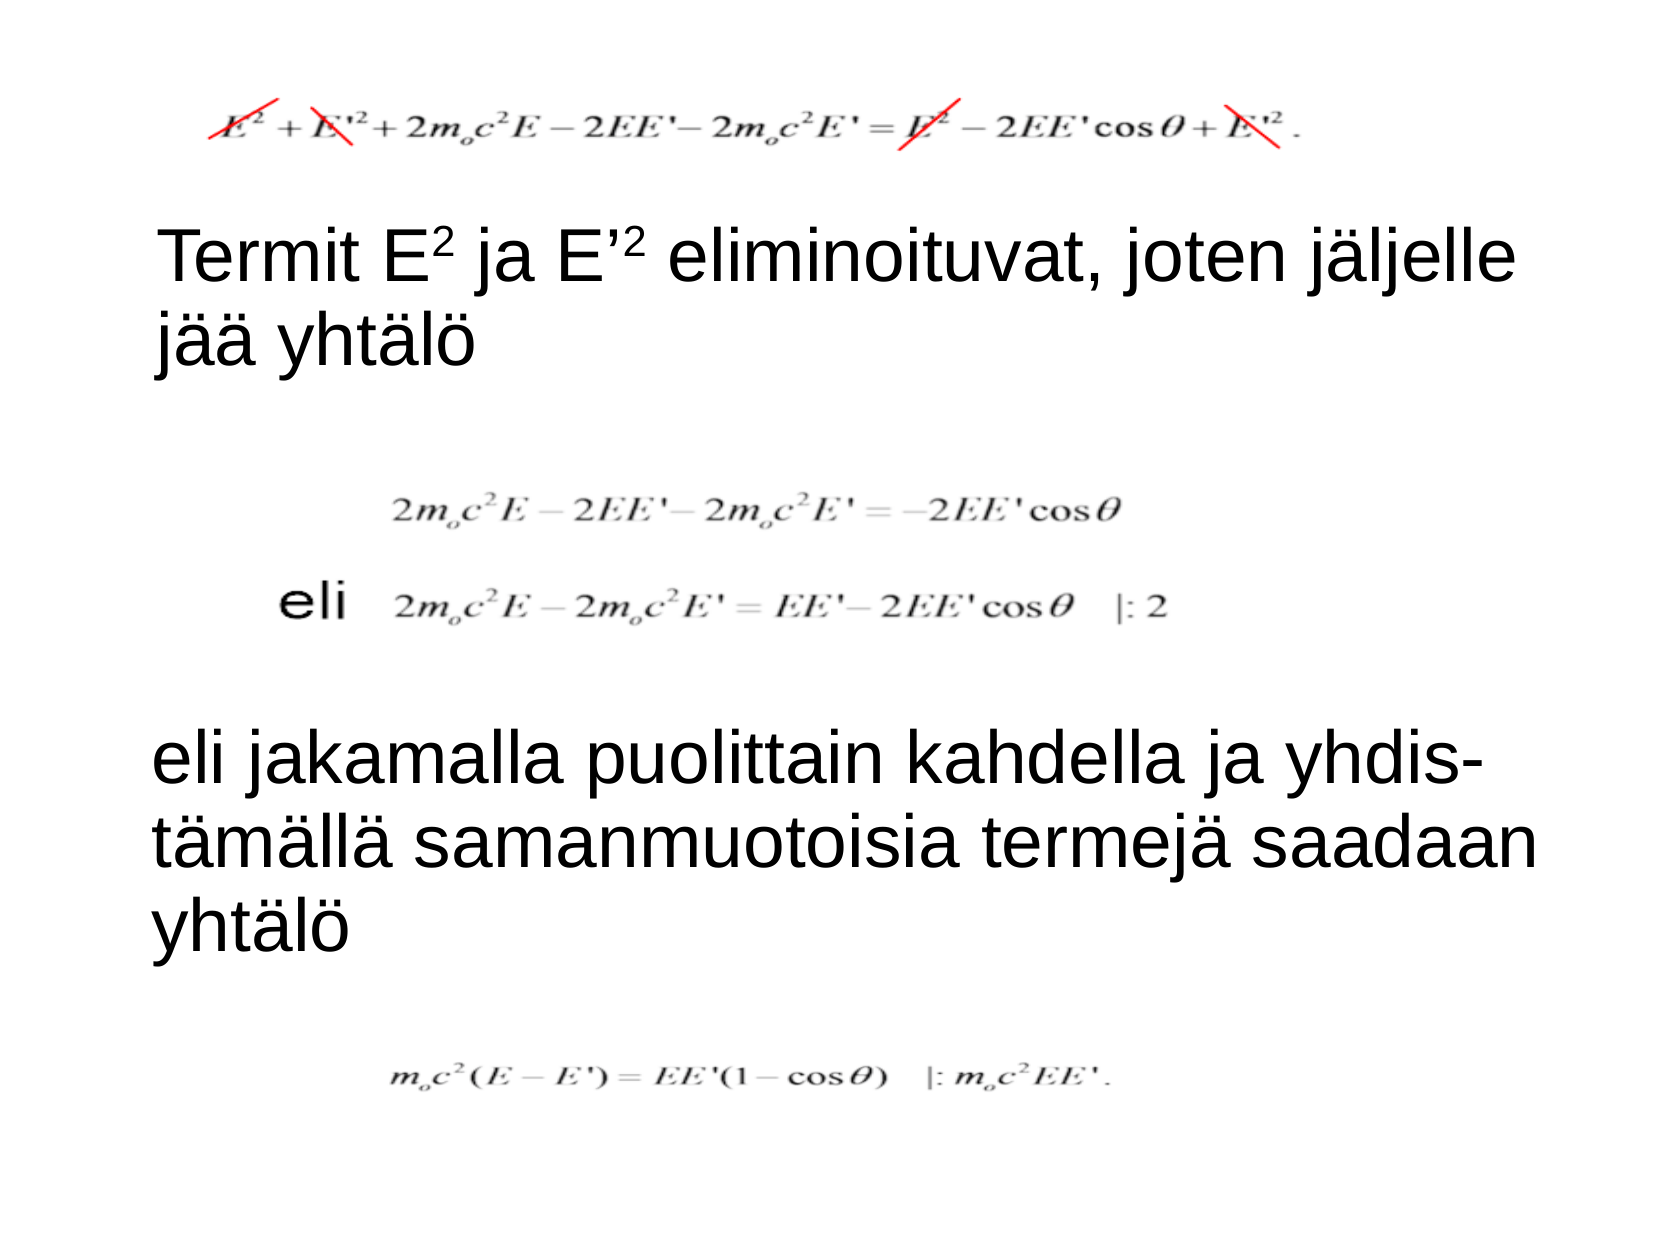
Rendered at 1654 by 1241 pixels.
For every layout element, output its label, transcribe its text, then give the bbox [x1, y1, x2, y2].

text_box Termit E2 ja E’2 eliminoituvat, joten jäljelle jää yhtälö [141, 205, 1536, 389]
picture [129, 35, 1393, 221]
text_box eli jakamalla puolittain kahdella ja yhdis-tämällä samanmuotoisia termejä saadaan yhtälö [136, 708, 1642, 976]
picture [238, 413, 1288, 691]
picture [318, 1007, 1182, 1146]
